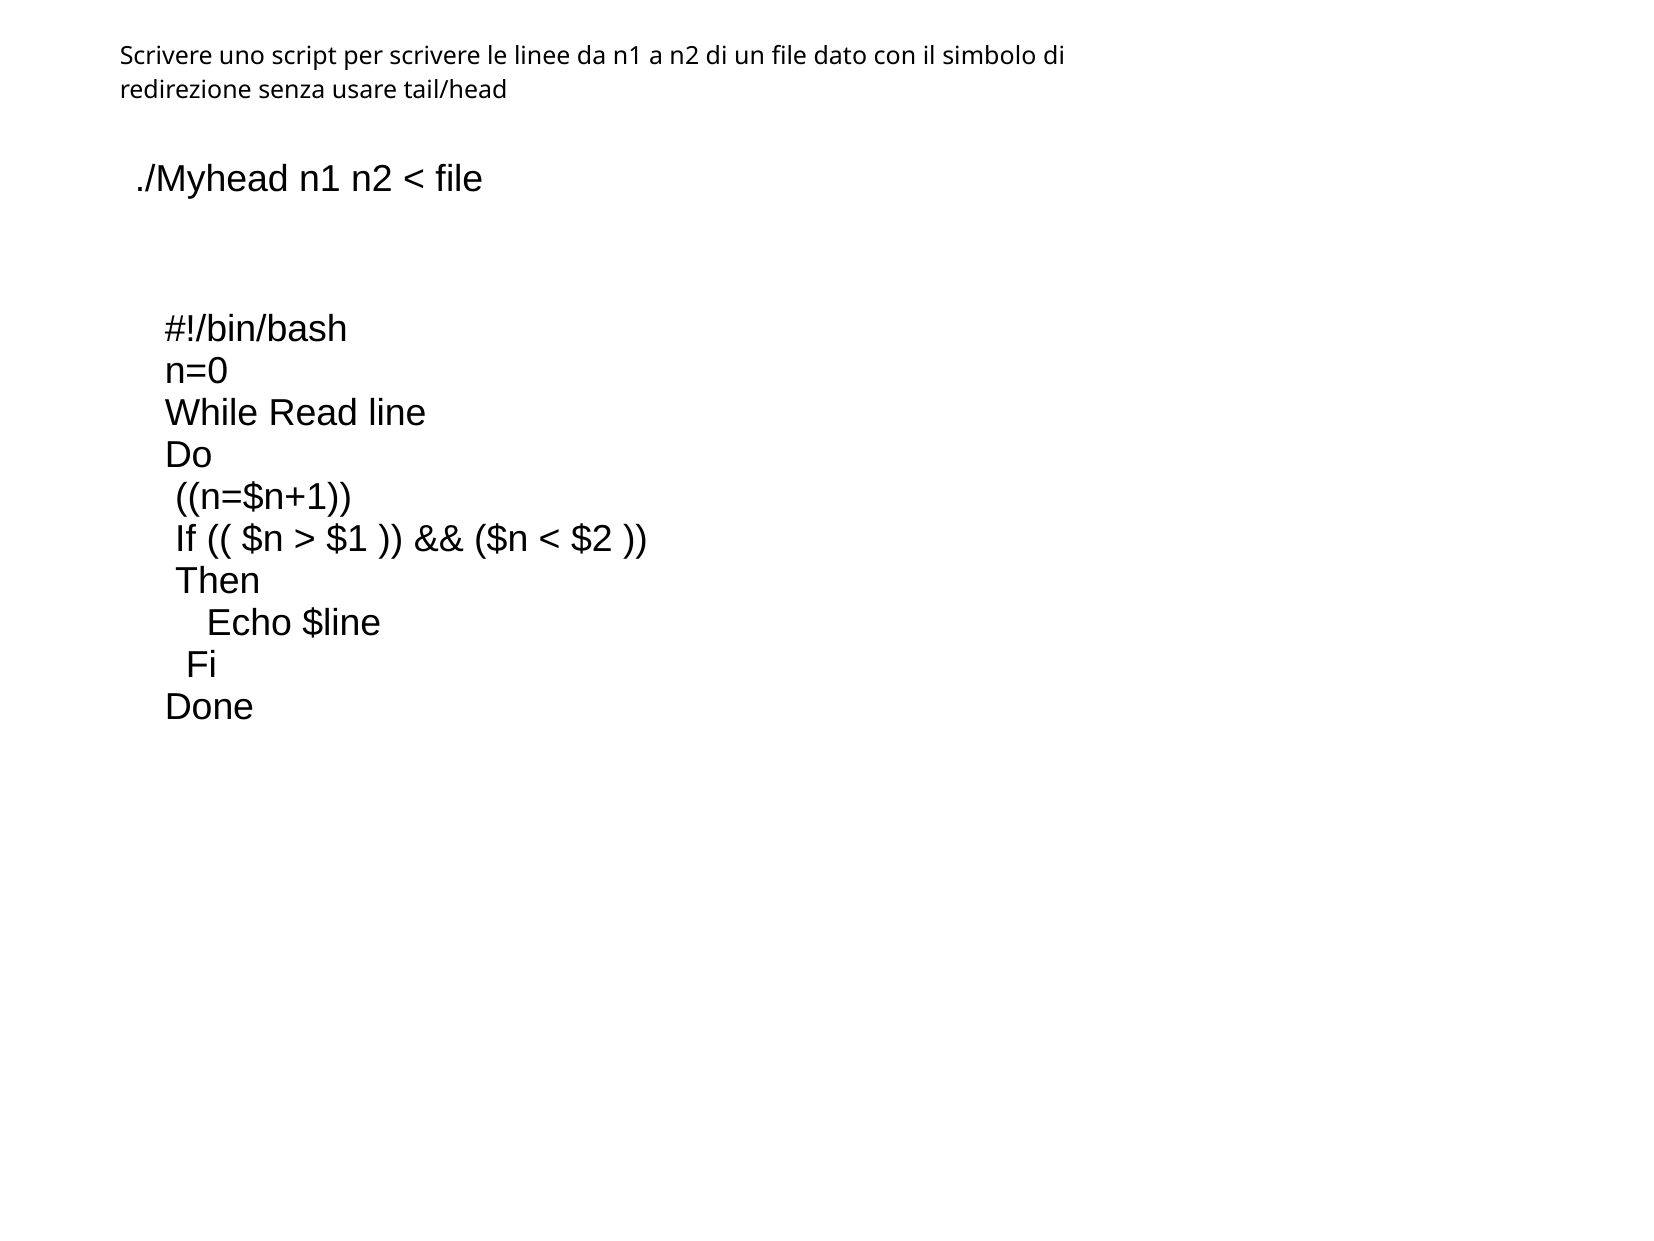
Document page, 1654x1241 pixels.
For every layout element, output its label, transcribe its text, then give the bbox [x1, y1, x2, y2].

text_box #!/bin/bash n=0 While Read line Do ((n=$n+1)) If (( $n > $1 )) && ($n < $2 )) Then Echo $line Fi Done [150, 300, 1546, 777]
text_box Scrivere uno script per scrivere le linee da n1 a n2 di un file dato con il simbolo di redirezione senza usare tail/head [105, 30, 1159, 104]
text_box ./Myhead n1 n2 < file [120, 150, 1531, 207]
